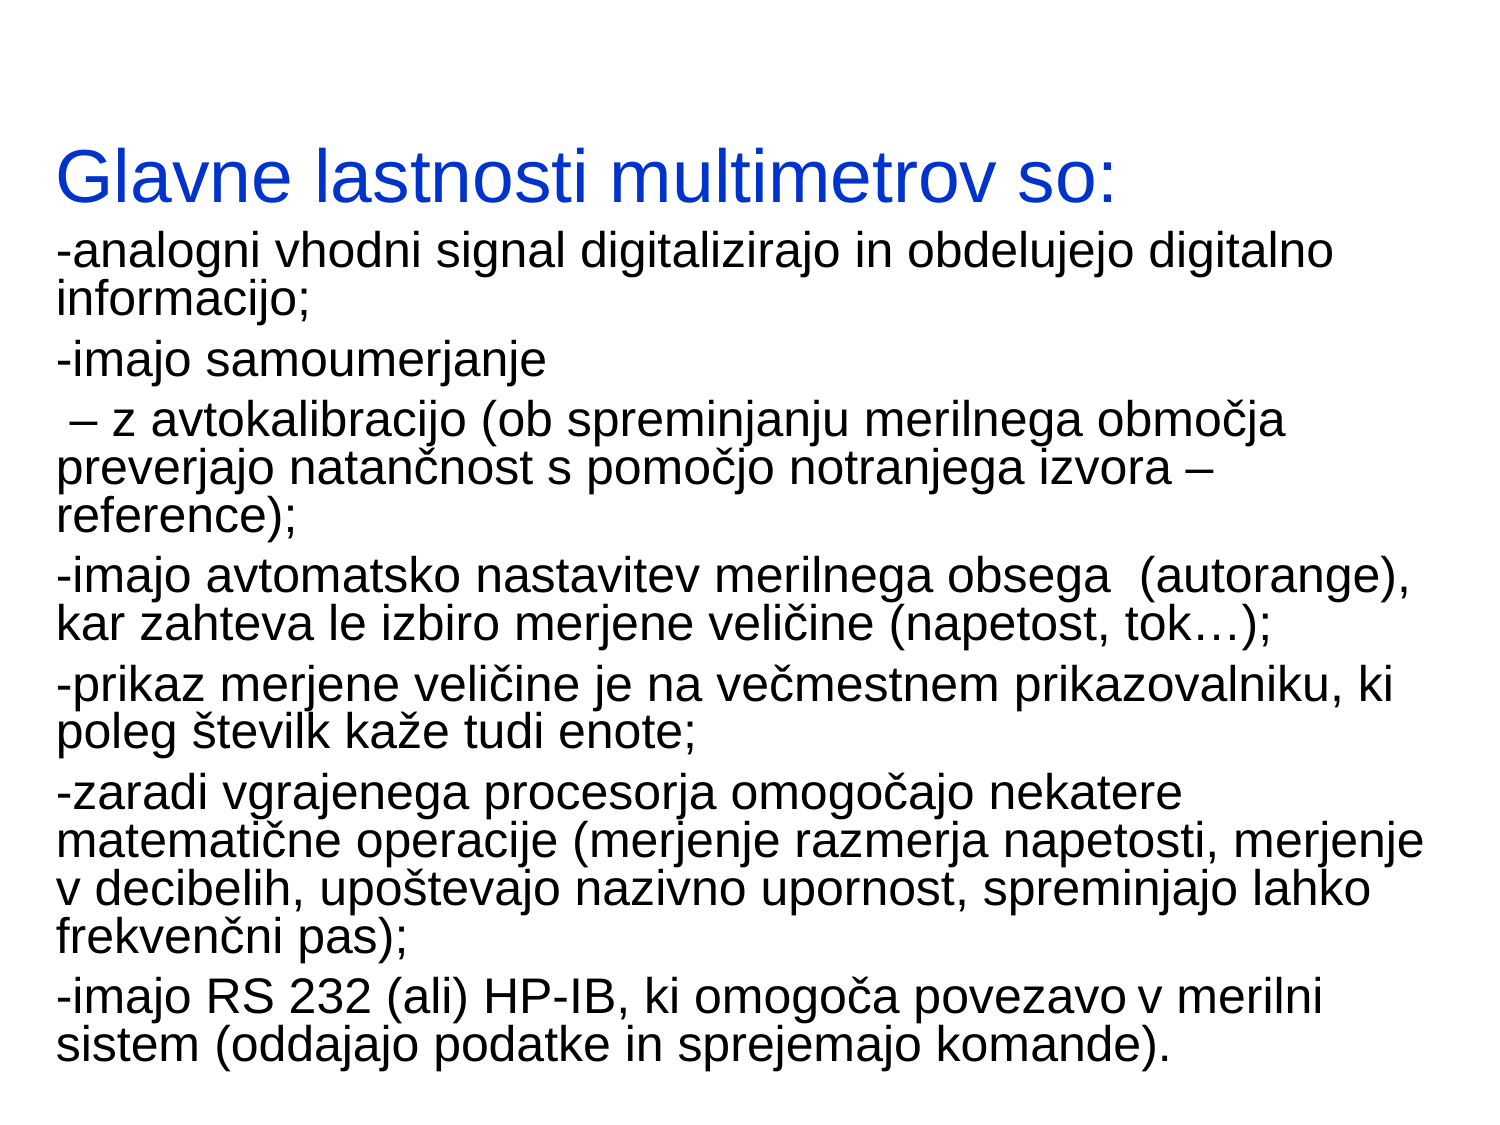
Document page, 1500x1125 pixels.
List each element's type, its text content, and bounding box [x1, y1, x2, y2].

subtitle Glavne lastnosti multimetrov so: -analogni vhodni signal digitalizirajo in obdelujejo digitalno informacijo; -imajo samoumerjanje – z avtokalibracijo (ob spreminjanju merilnega območja preverjajo natančnost s pomočjo notranjega izvora – reference); -imajo avtomatsko nastavitev merilnega obsega (autorange), kar zahteva le izbiro merjene veličine (napetost, tok…); -prikaz merjene veličine je na večmestnem prikazovalniku, ki poleg številk kaže tudi enote; -zaradi vgrajenega procesorja omogočajo nekatere matematične operacije (merjenje razmerja napetosti, merjenje v decibelih, upoštevajo nazivno upornost, spreminjajo lahko frekvenčni pas); -imajo RS 232 (ali) HP-IB, ki omogoča povezavo v merilni sistem (oddajajo podatke in sprejemajo komande). [41, 137, 1459, 1080]
